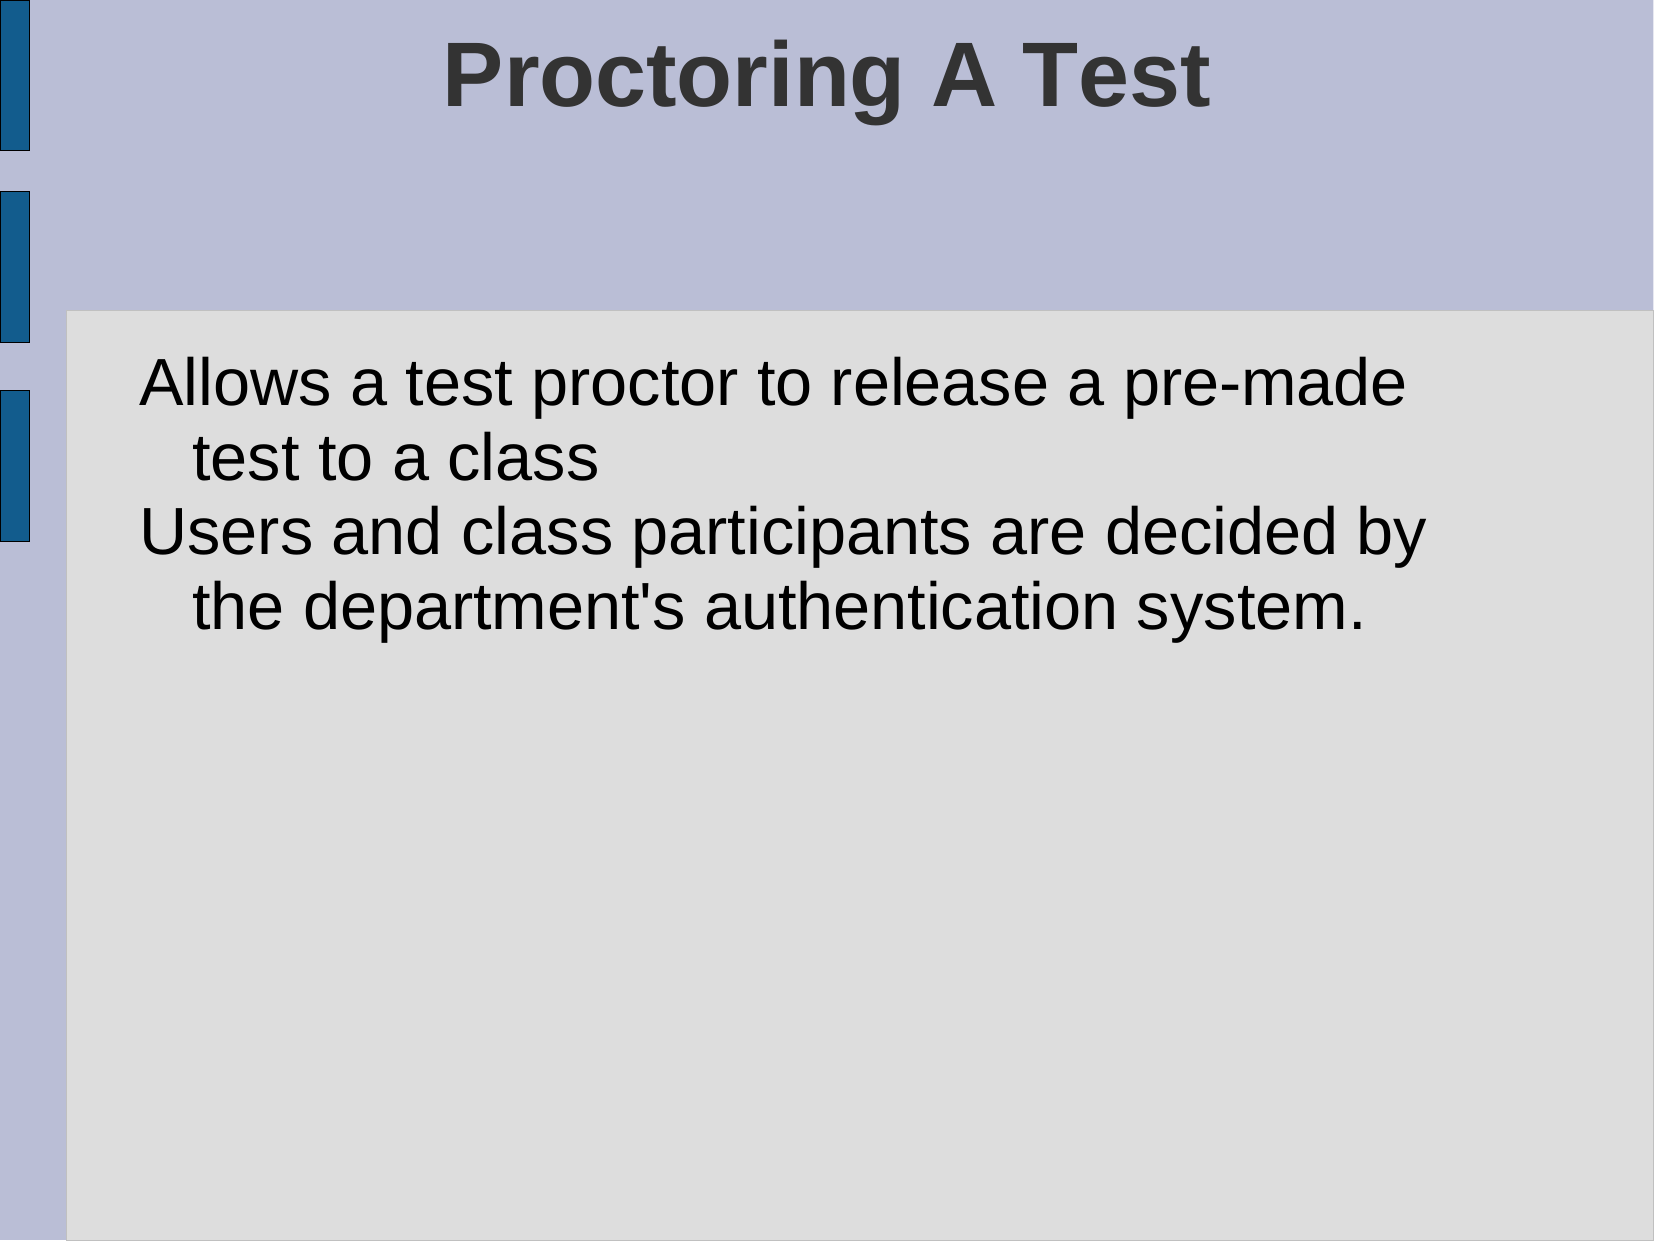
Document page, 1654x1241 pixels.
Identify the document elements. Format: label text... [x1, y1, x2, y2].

list Allows a test proctor to release a pre-made test to a class Users and class participants are decided by the department's authentication system. [121, 344, 1534, 1127]
title Proctoring A Test [121, 0, 1534, 151]
